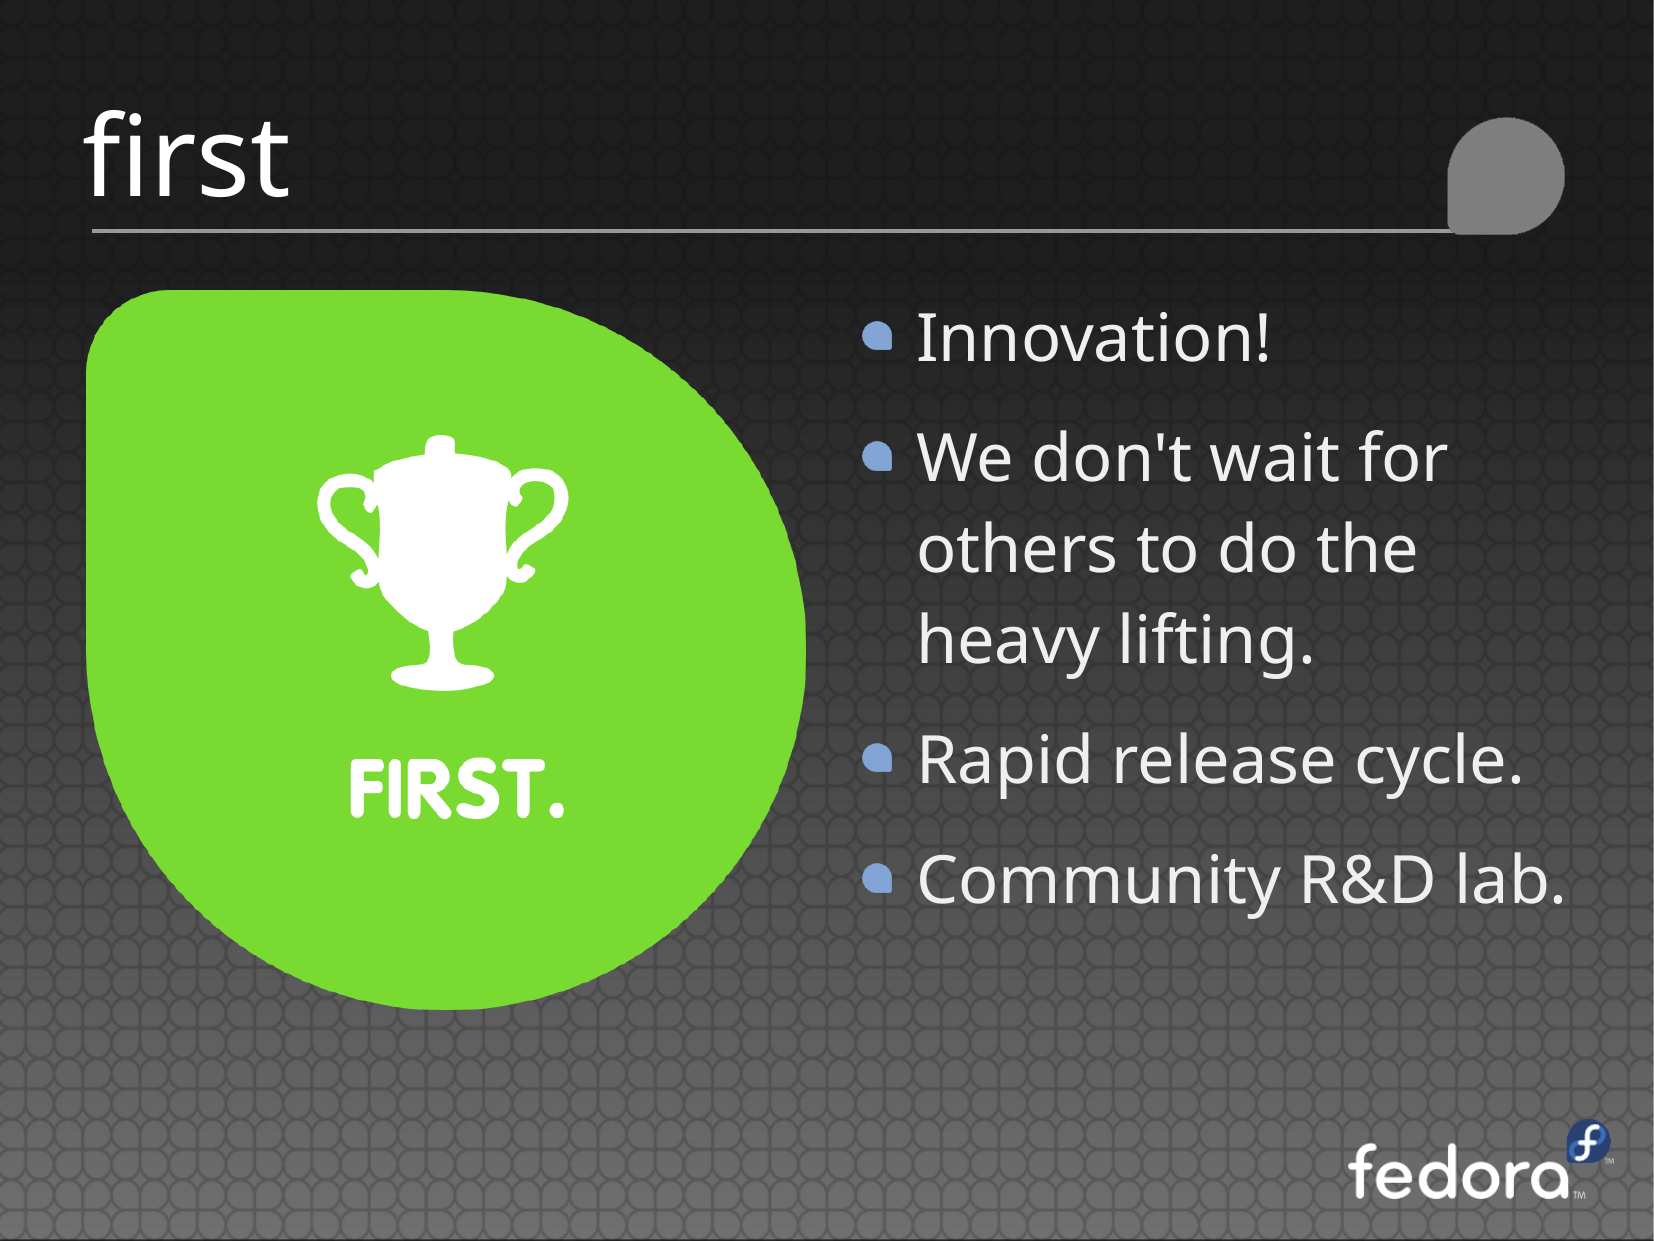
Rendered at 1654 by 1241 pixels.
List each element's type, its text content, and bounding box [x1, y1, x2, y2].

title first [82, 56, 1571, 250]
picture [0, 0, 1654, 1241]
list Innovation! We don't wait for others to do the heavy lifting. Rapid release cycle. Community R&D lab. [845, 290, 1572, 1094]
